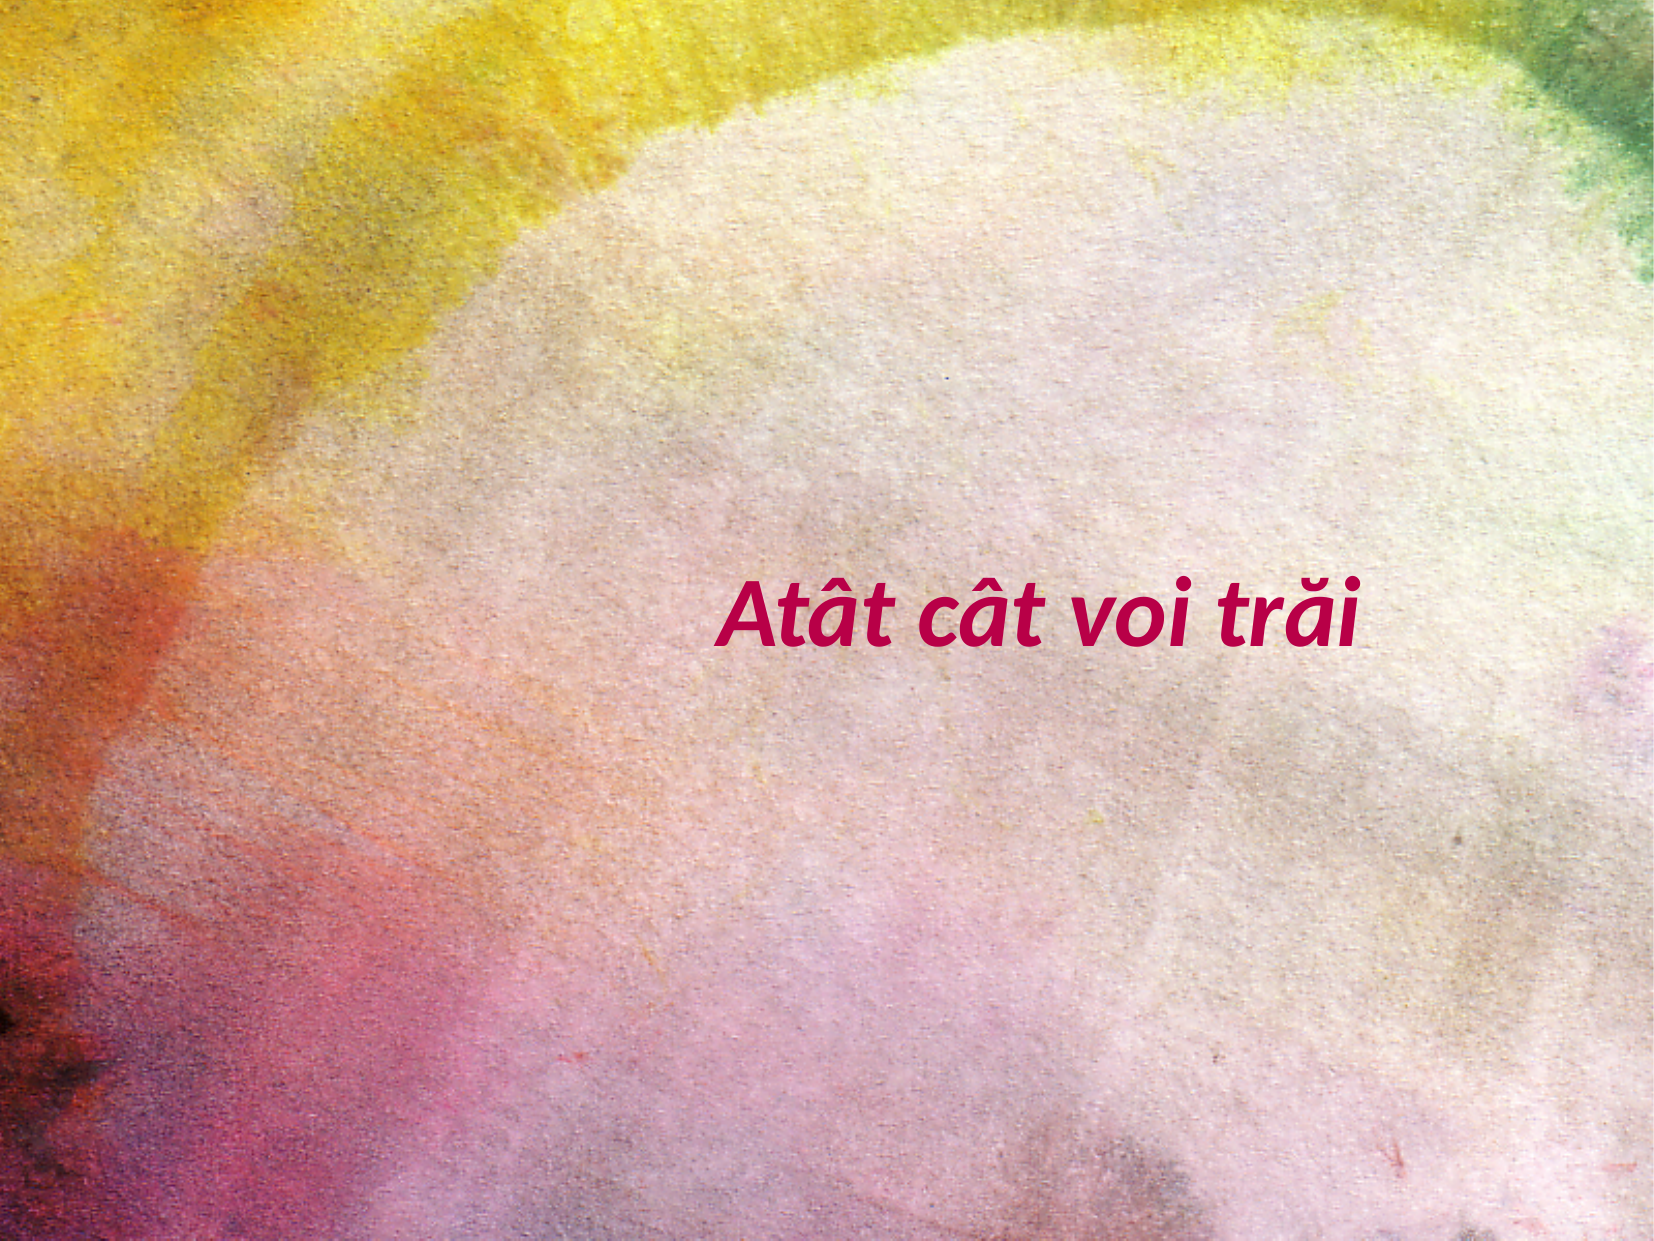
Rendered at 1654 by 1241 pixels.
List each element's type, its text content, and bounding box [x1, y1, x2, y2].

picture [0, 0, 1654, 1241]
text_box Atât cât voi trăi [312, 563, 1654, 751]
